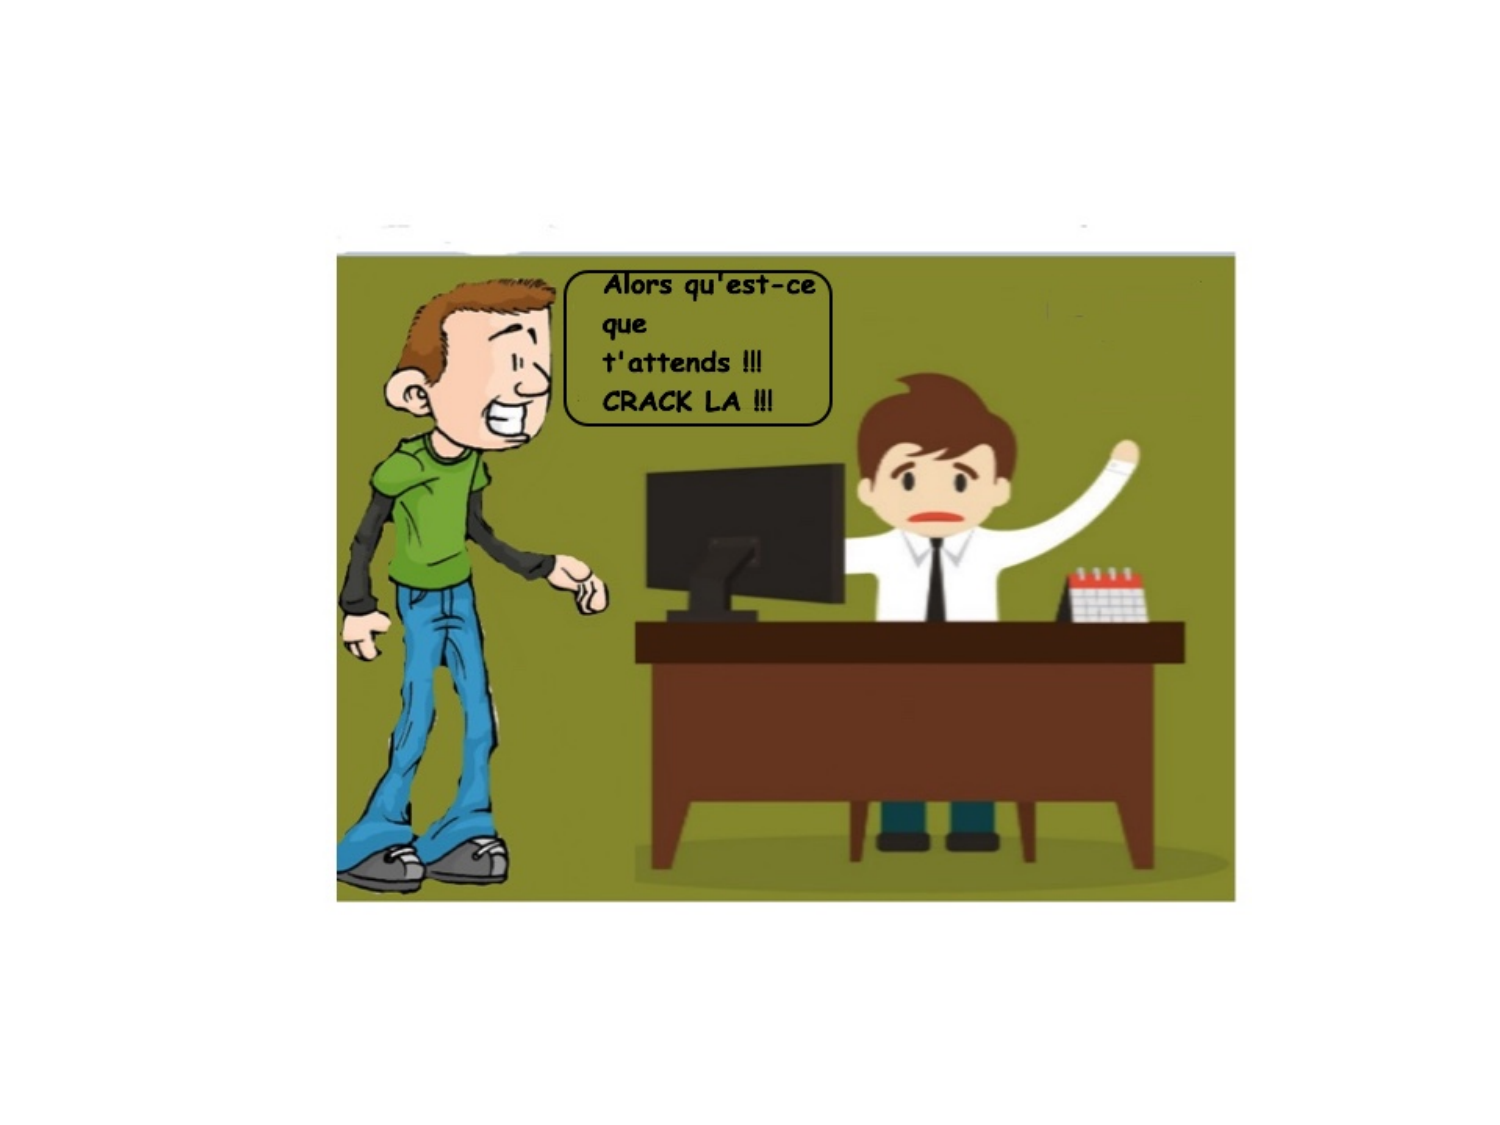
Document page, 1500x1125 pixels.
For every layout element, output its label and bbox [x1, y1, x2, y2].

picture [251, 189, 1252, 940]
